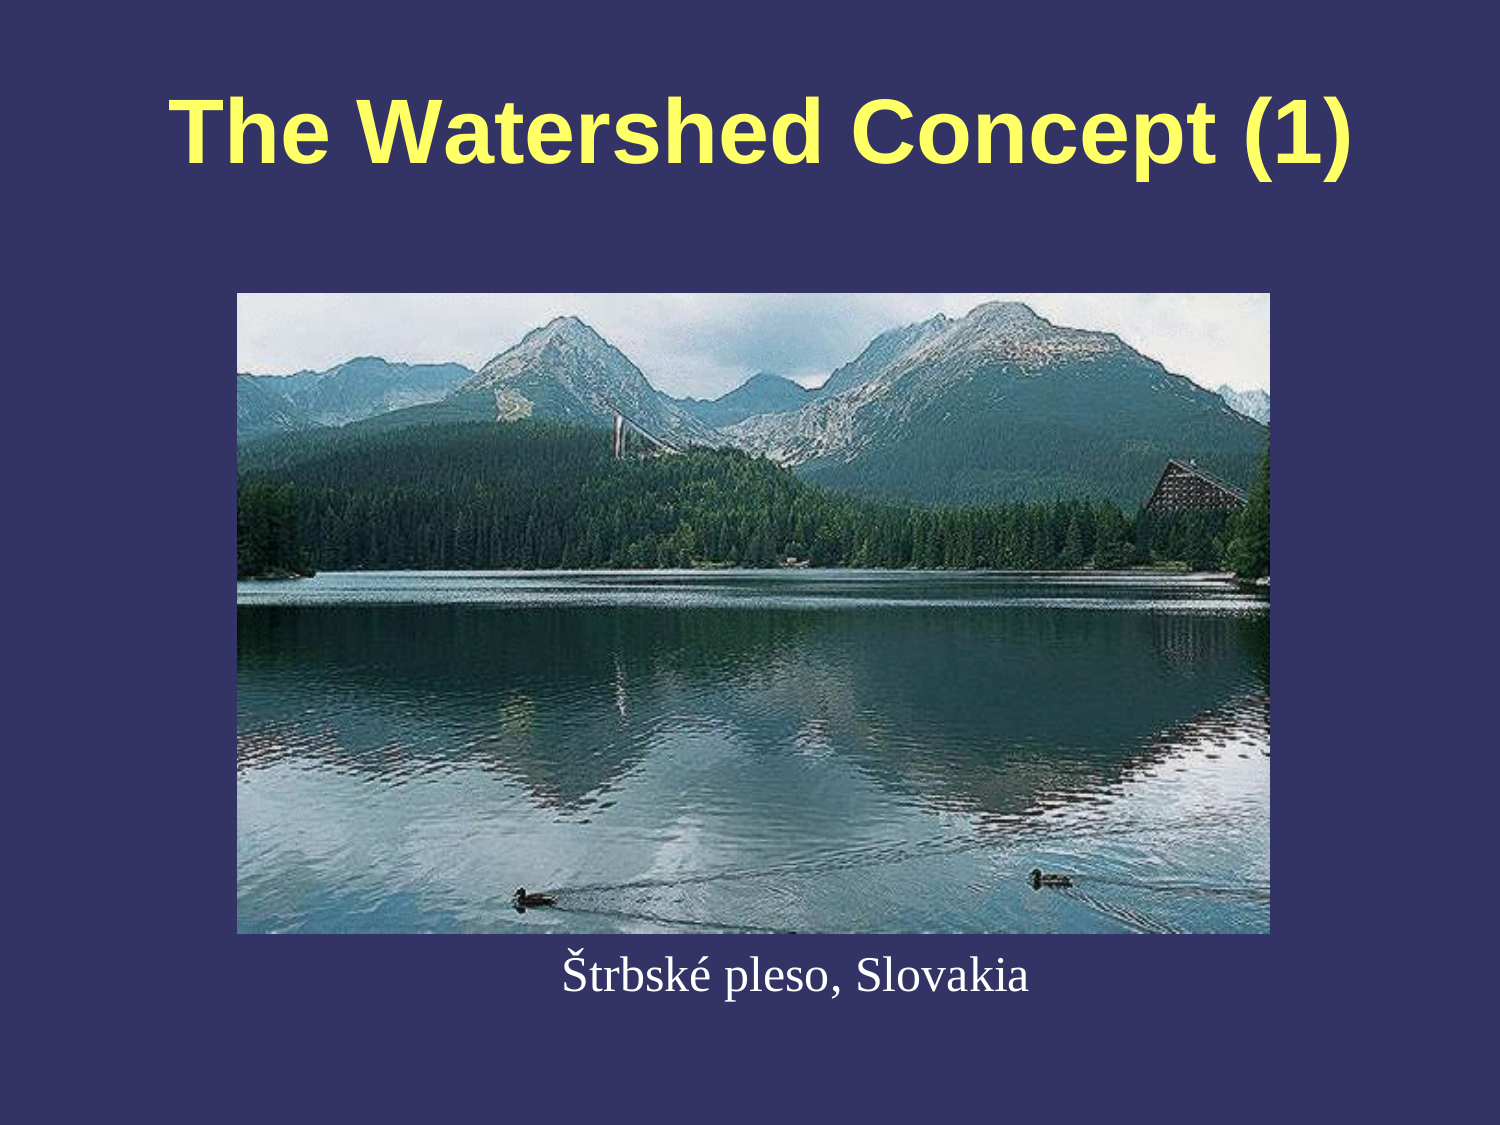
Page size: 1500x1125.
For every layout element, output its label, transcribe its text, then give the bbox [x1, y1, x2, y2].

text_box Štrbské pleso, Slovakia [561, 942, 1031, 999]
title The Watershed Concept (1) [106, 34, 1418, 222]
picture [237, 293, 1270, 934]
